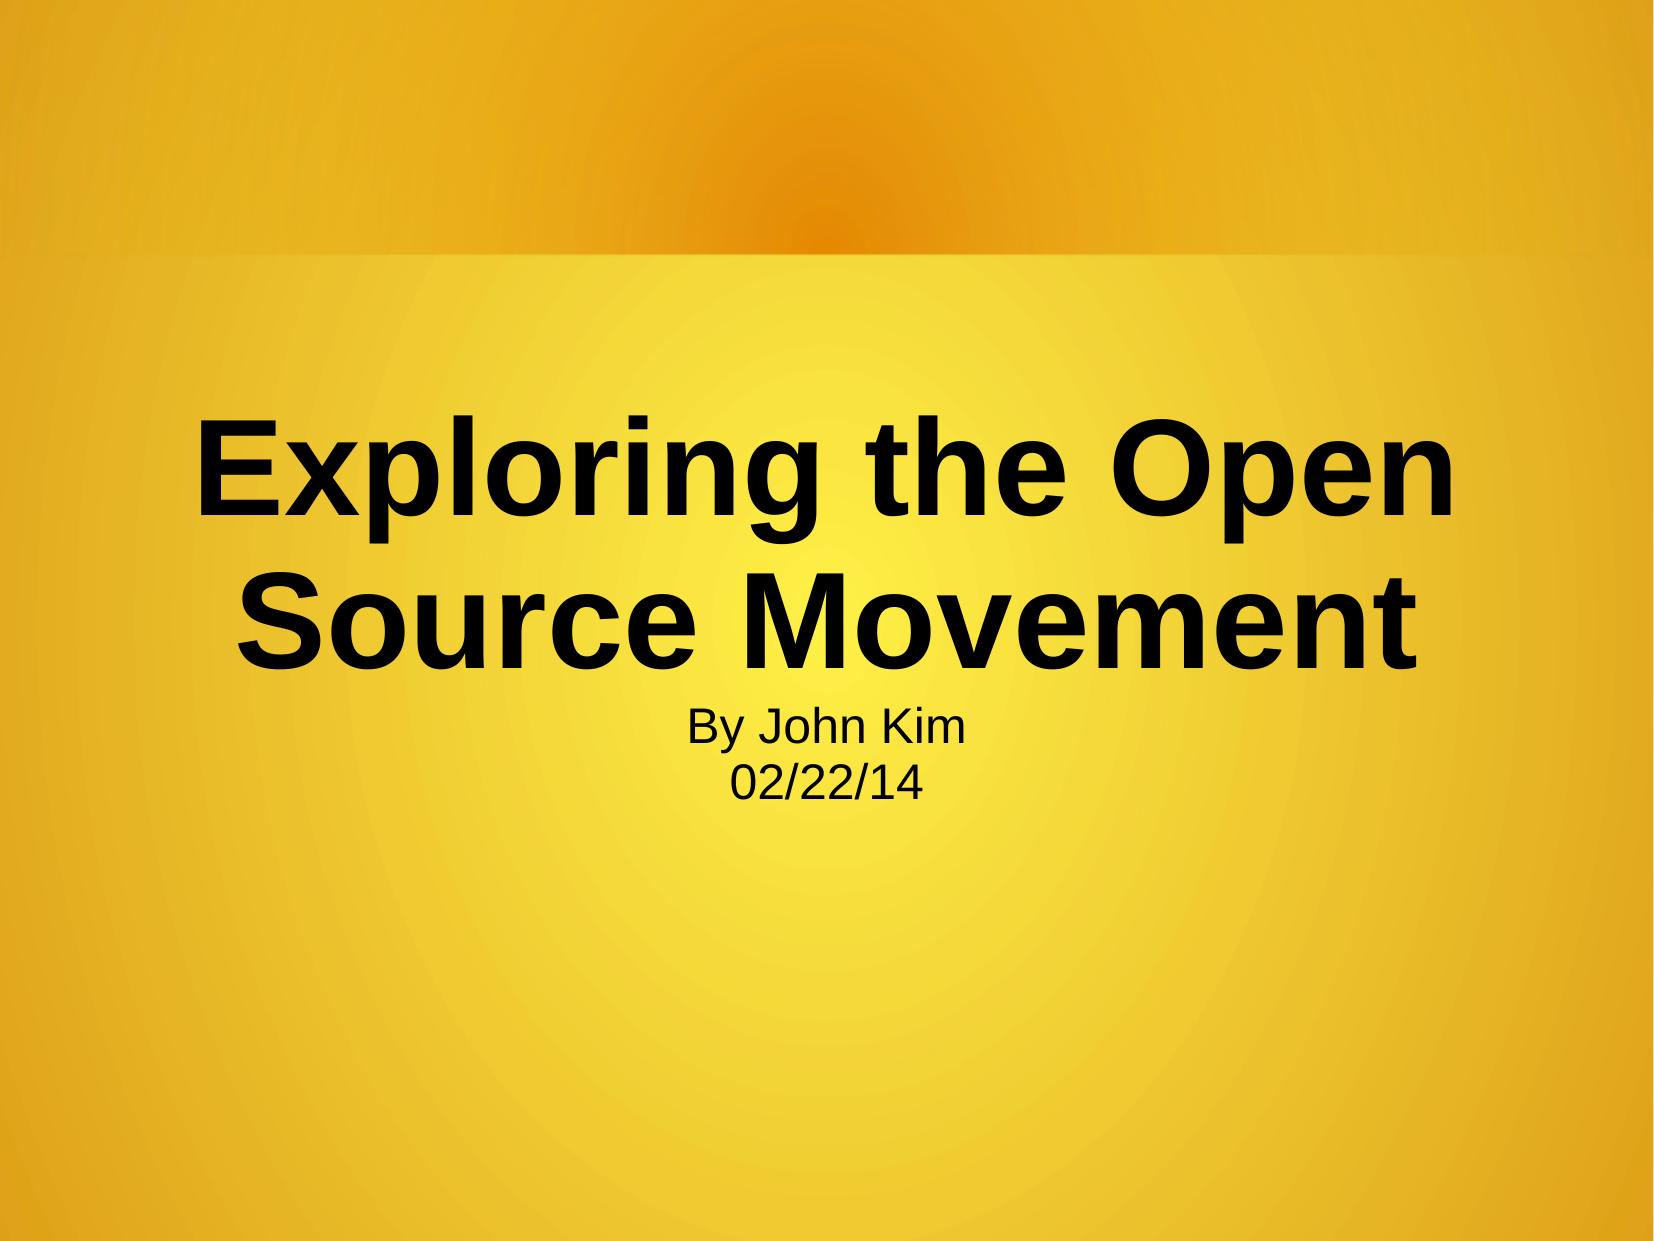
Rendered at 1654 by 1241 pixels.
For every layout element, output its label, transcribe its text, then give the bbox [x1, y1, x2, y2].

subtitle Exploring the Open Source Movement By John Kim 02/22/14 [82, 120, 1571, 1081]
picture [0, 0, 1654, 1241]
